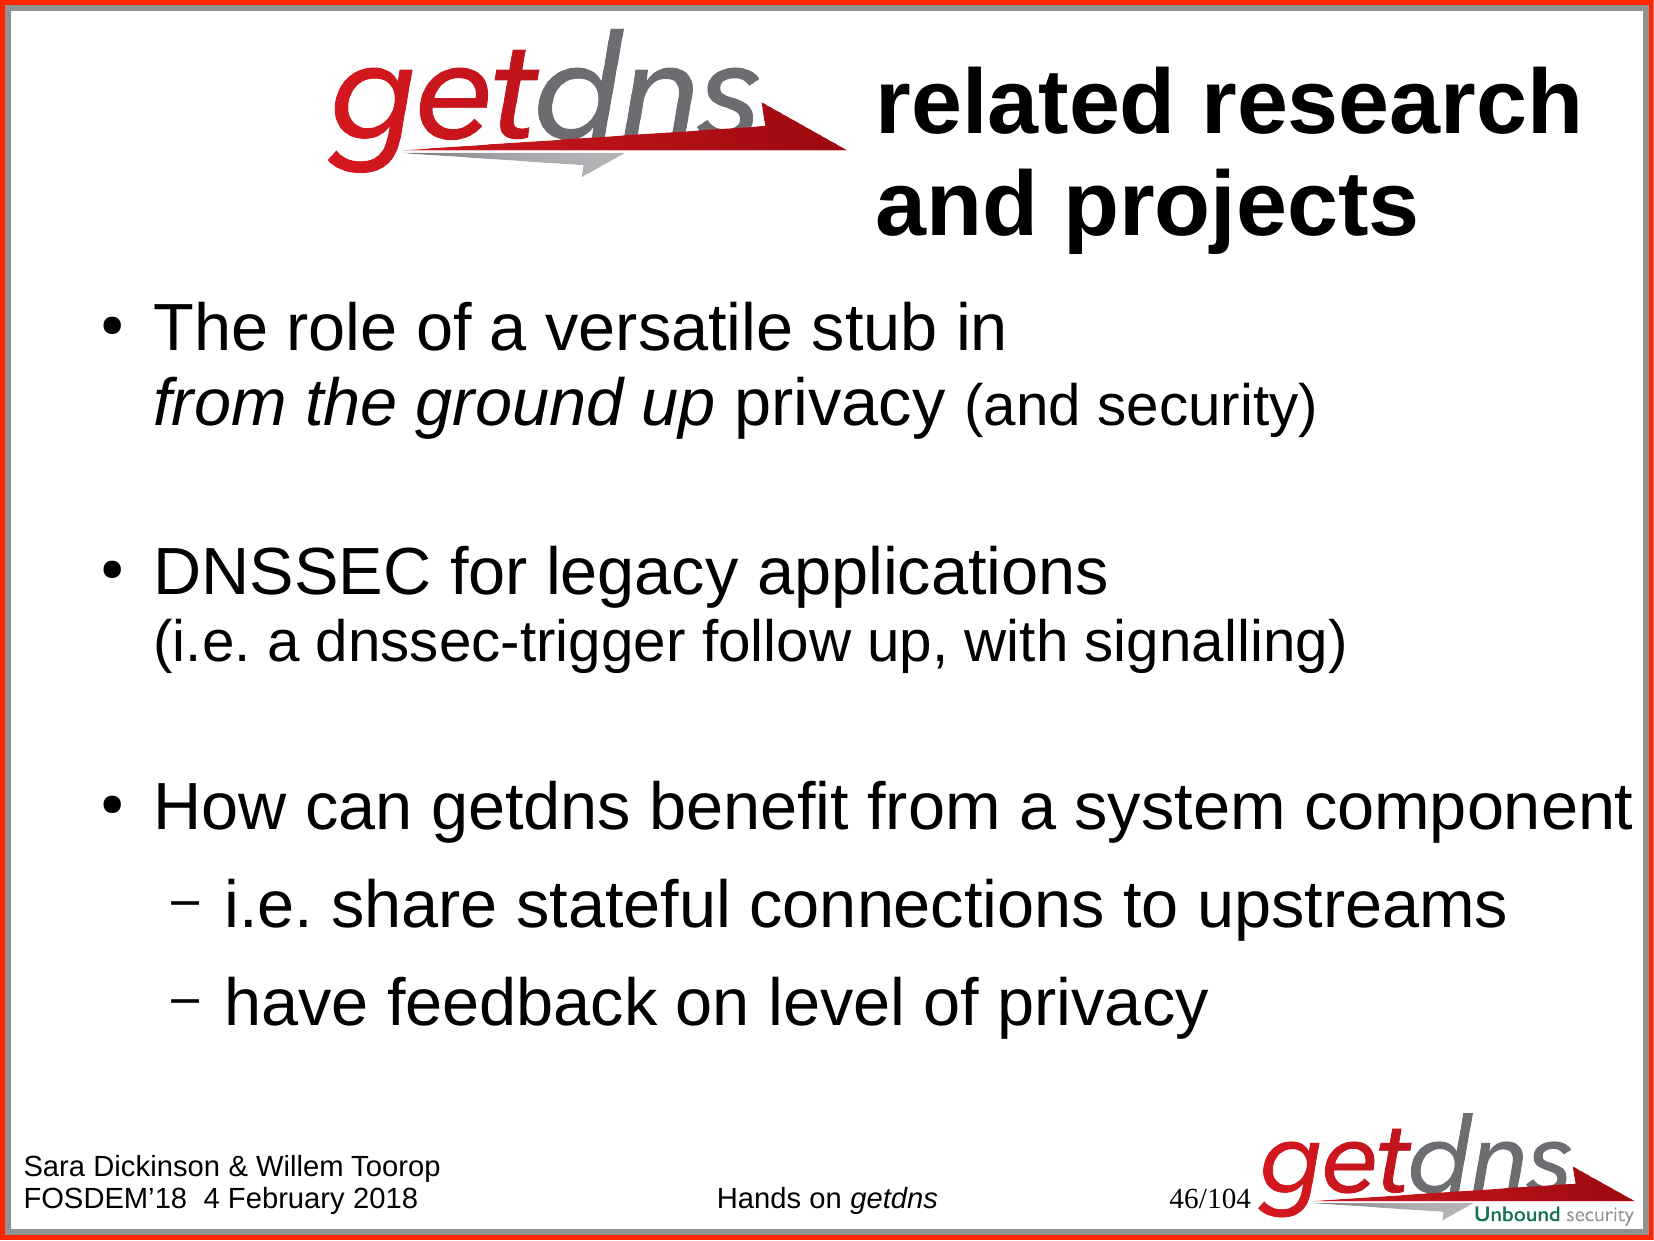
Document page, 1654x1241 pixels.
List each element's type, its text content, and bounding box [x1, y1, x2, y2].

picture [318, 20, 857, 193]
picture [1251, 1205, 1642, 1232]
list The role of a versatile stub in from the ground up privacy (and security) DNSSEC for legacy applications (i.e. a dnssec-trigger follow up, with signalling) How can getdns benefit from a system component i.e. share stateful connections to upstreams have feedback on level of privacy [82, 290, 1654, 1205]
title related research and projects [324, 49, 1642, 257]
